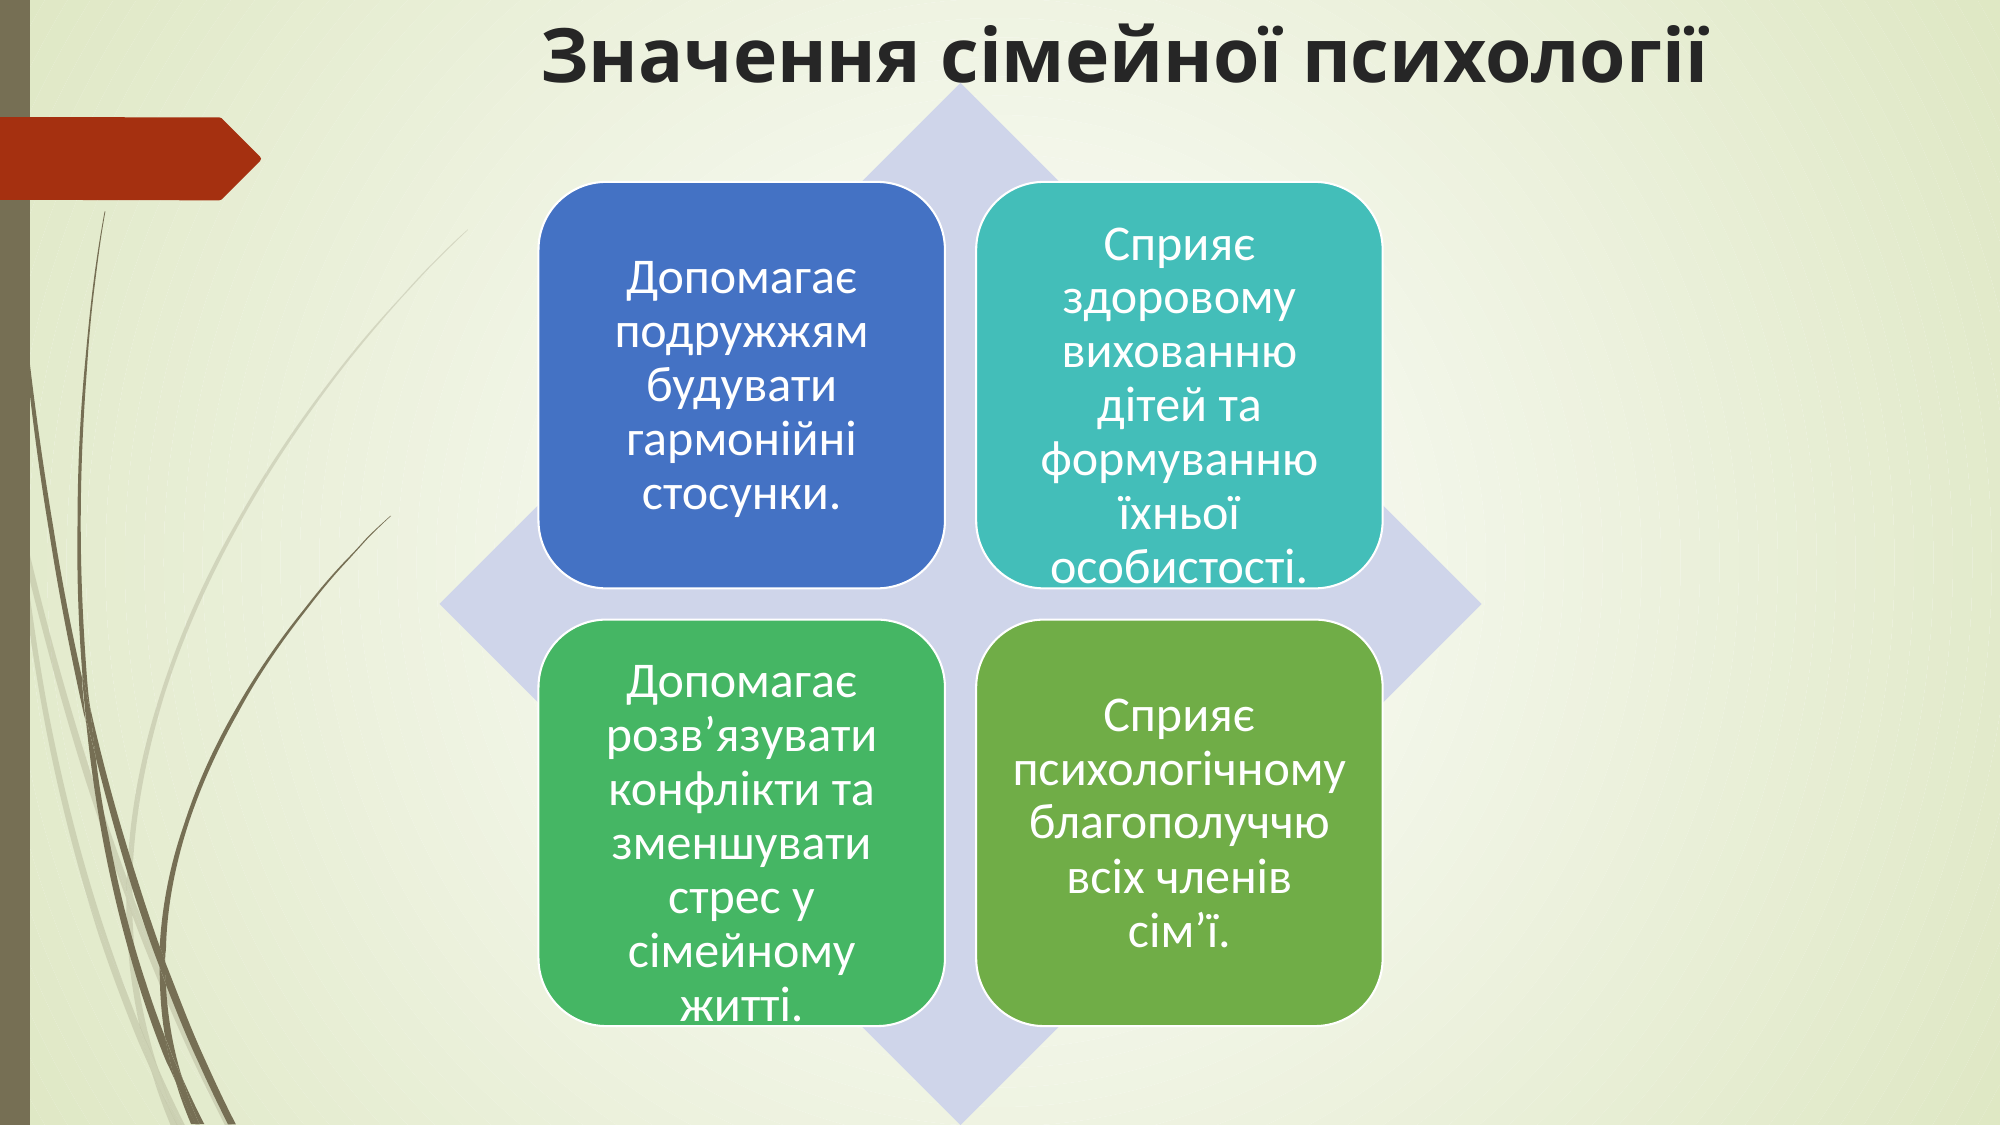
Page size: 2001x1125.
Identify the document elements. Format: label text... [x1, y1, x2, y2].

text_box Сприяє здоровому вихованню дітей та формуванню їхньої особистості. [976, 181, 1383, 589]
text_box Допомагає розв’язувати конфлікти та зменшувати стрес у сімейному житті. [538, 619, 945, 1027]
text_box Сприяє психологічному благополуччю всіх членів сім’ї. [976, 619, 1383, 1027]
title Значення сімейної психології [393, 0, 1856, 143]
text_box Допомагає подружжям будувати гармонійні стосунки. [538, 181, 945, 589]
text_box [439, 82, 1482, 1125]
